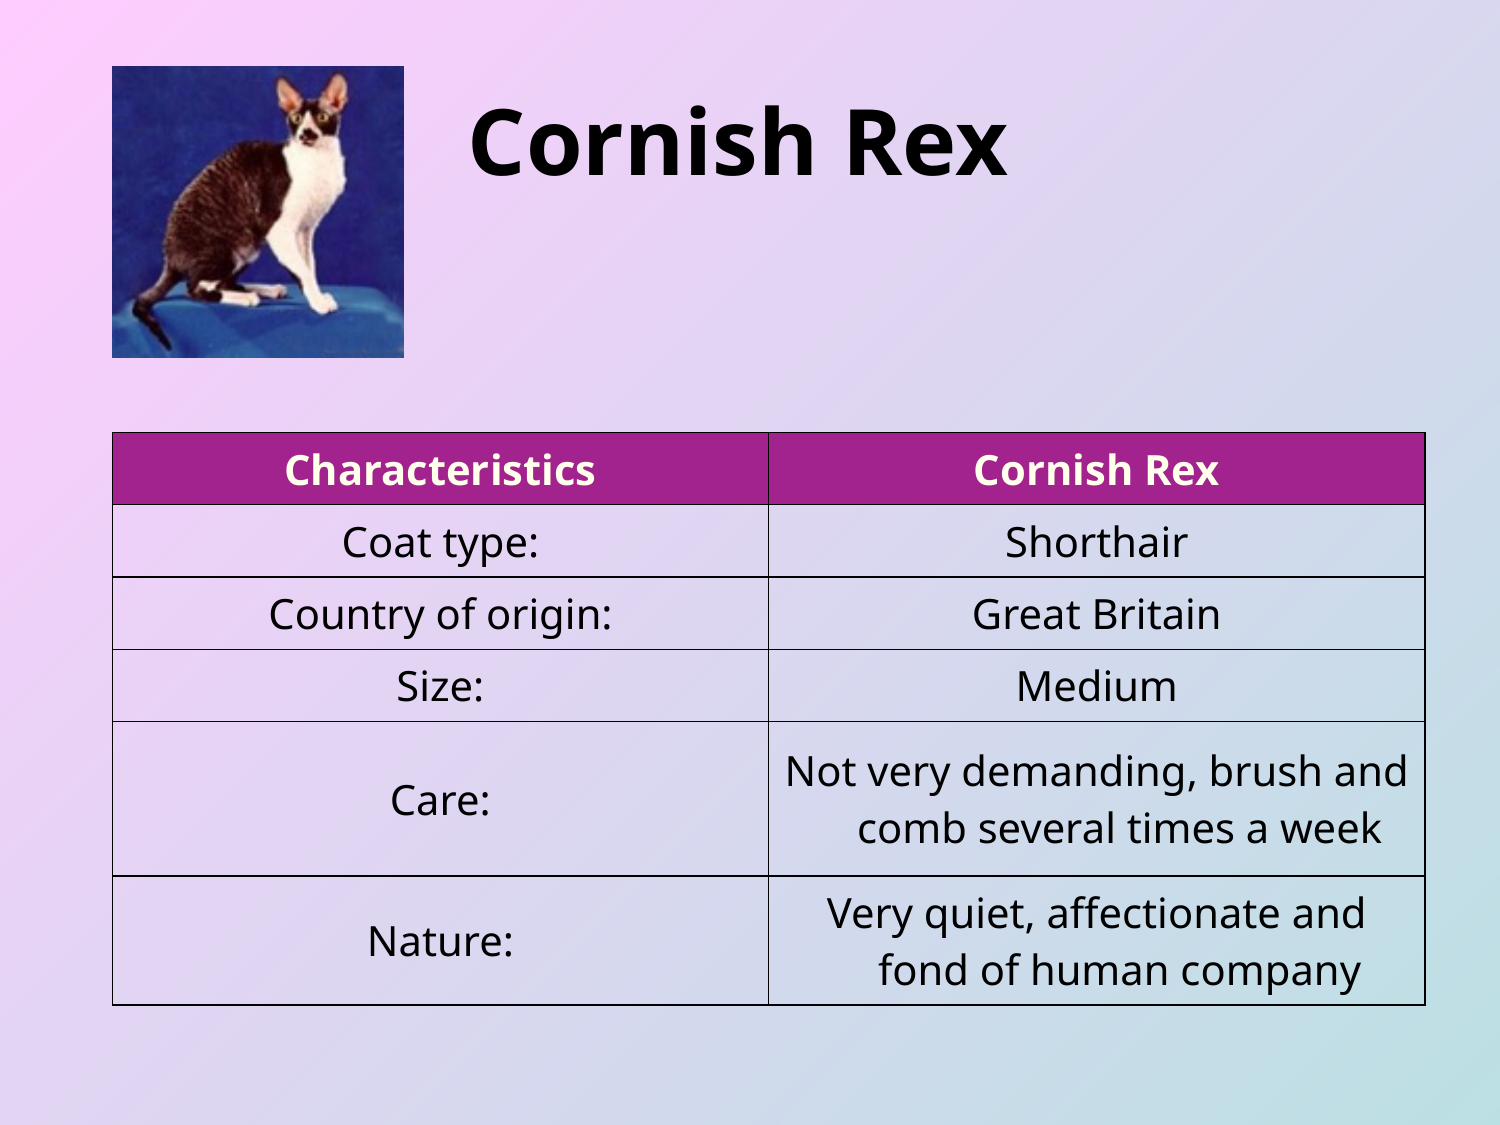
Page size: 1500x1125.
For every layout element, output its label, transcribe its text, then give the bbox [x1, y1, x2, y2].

table_cell Great Britain [769, 578, 1424, 649]
table_header Cornish Rex [769, 433, 1424, 504]
title Cornish Rex [75, 45, 1425, 233]
table_cell Very quiet, affectionate and fond of human company [769, 877, 1424, 1004]
table_header Characteristics [113, 433, 768, 504]
table_cell Not very demanding, brush and comb several times a week [769, 722, 1424, 875]
table_cell Country of origin: [113, 578, 768, 649]
table_cell Nature: [113, 877, 768, 1004]
table_cell Coat type: [113, 505, 768, 576]
table_cell Medium [769, 650, 1424, 721]
picture [112, 66, 404, 358]
table_cell Size: [113, 650, 768, 721]
table_cell Care: [113, 722, 768, 875]
table_cell Shorthair [769, 505, 1424, 576]
